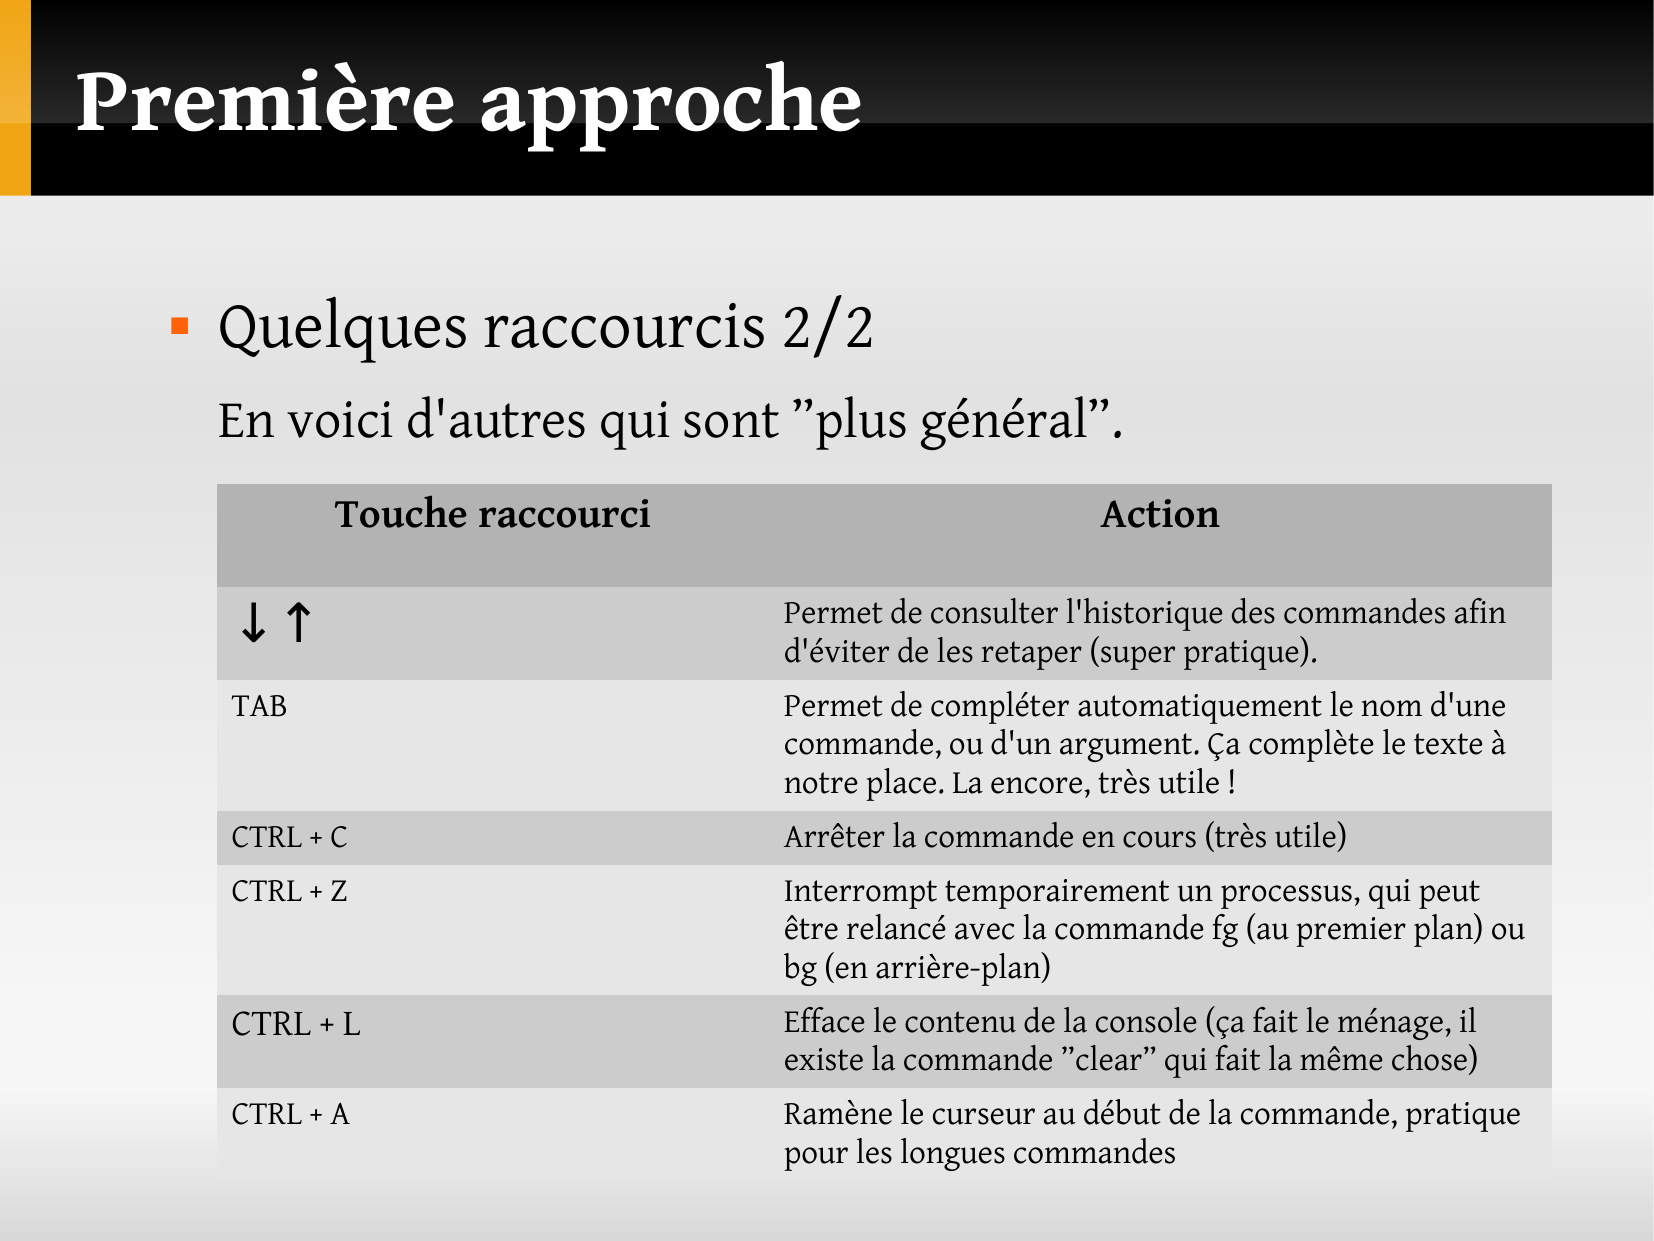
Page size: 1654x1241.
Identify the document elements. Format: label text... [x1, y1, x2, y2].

table_cell CTRL + Z [217, 865, 769, 995]
table_header Touche raccourci [217, 484, 769, 587]
table_cell Permet de compléter automatiquement le nom d'une commande, ou d'un argument. Ça complète le texte à notre place. La encore, très utile ! [769, 680, 1552, 811]
table_cell CTRL + A [217, 1088, 769, 1180]
table_cell Permet de consulter l'historique des commandes afin d'éviter de les retaper (super pratique). [769, 587, 1552, 680]
table_header Action [769, 484, 1552, 587]
table_cell Efface le contenu de la console (ça fait le ménage, il existe la commande ”clear” qui fait la même chose) [769, 995, 1552, 1088]
table_cell Arrêter la commande en cours (très utile) [769, 811, 1552, 865]
picture [0, 0, 1654, 1241]
table_cell CTRL + L [217, 995, 769, 1088]
table_cell TAB [217, 680, 769, 811]
table_cell ↓↑ [217, 587, 769, 680]
list Quelques raccourcis 2/2 En voici d'autres qui sont ”plus général”. [76, 288, 1565, 1241]
table_cell Interrompt temporairement un processus, qui peut être relancé avec la commande fg (au premier plan) ou bg (en arrière-plan) [769, 865, 1552, 995]
table_cell Ramène le curseur au début de la commande, pratique pour les longues commandes [769, 1088, 1552, 1180]
table_cell CTRL + C [217, 811, 769, 865]
title Première approche [76, 7, 1565, 200]
